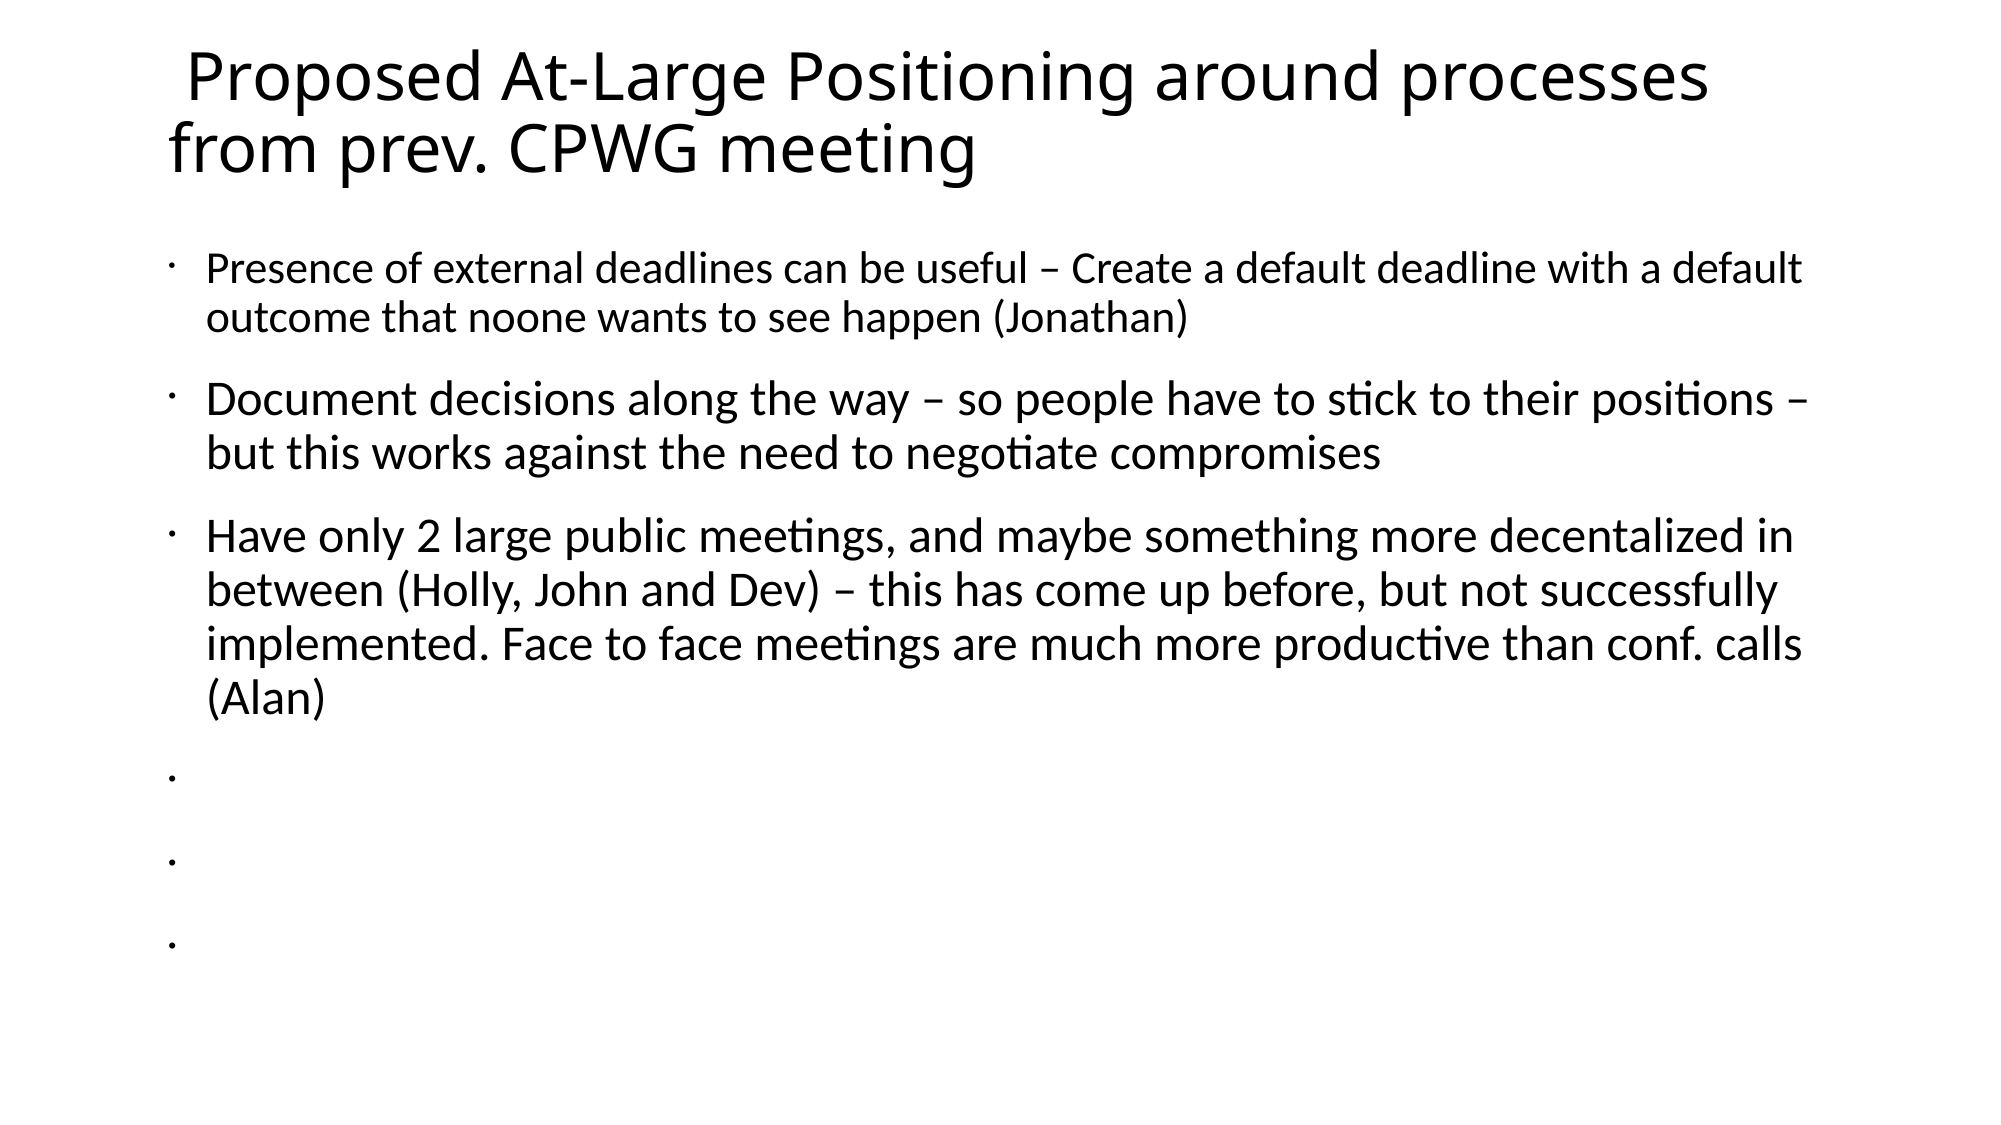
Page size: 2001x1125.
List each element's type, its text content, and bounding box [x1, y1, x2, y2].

list Presence of external deadlines can be useful – Create a default deadline with a default outcome that noone wants to see happen (Jonathan) Document decisions along the way – so people have to stick to their positions – but this works against the need to negotiate compromises Have only 2 large public meetings, and maybe something more decentalized in between (Holly, John and Dev) – this has come up before, but not successfully implemented. Face to face meetings are much more productive than conf. calls (Alan) [153, 236, 1879, 1052]
title Proposed At-Large Positioning around processes from prev. CPWG meeting [153, 35, 1879, 189]
